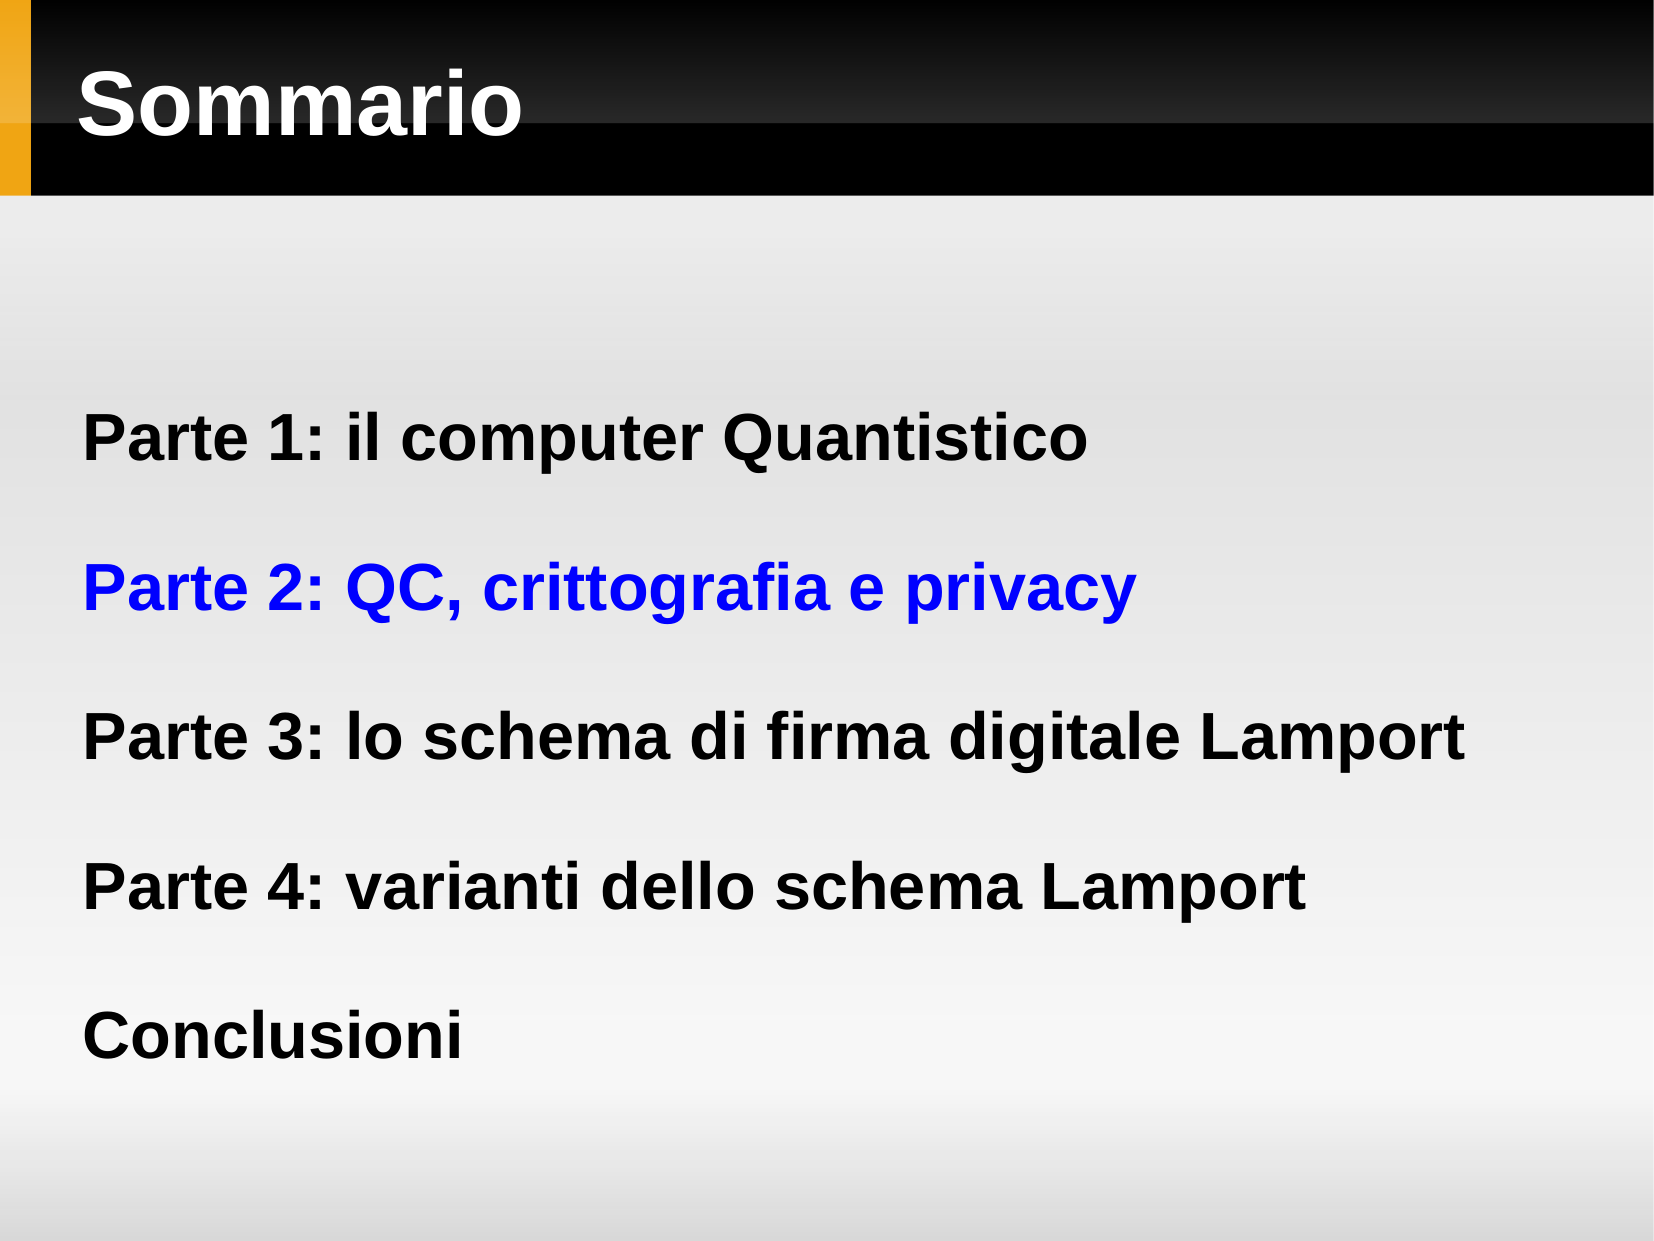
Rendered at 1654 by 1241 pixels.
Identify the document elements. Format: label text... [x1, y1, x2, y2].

subtitle Parte 1: il computer Quantistico Parte 2: QC, crittografia e privacy Parte 3: lo schema di firma digitale Lamport Parte 4: varianti dello schema Lamport Conclusioni [82, 297, 1571, 1102]
picture [0, 0, 1654, 1241]
title Sommario [76, 7, 1565, 200]
